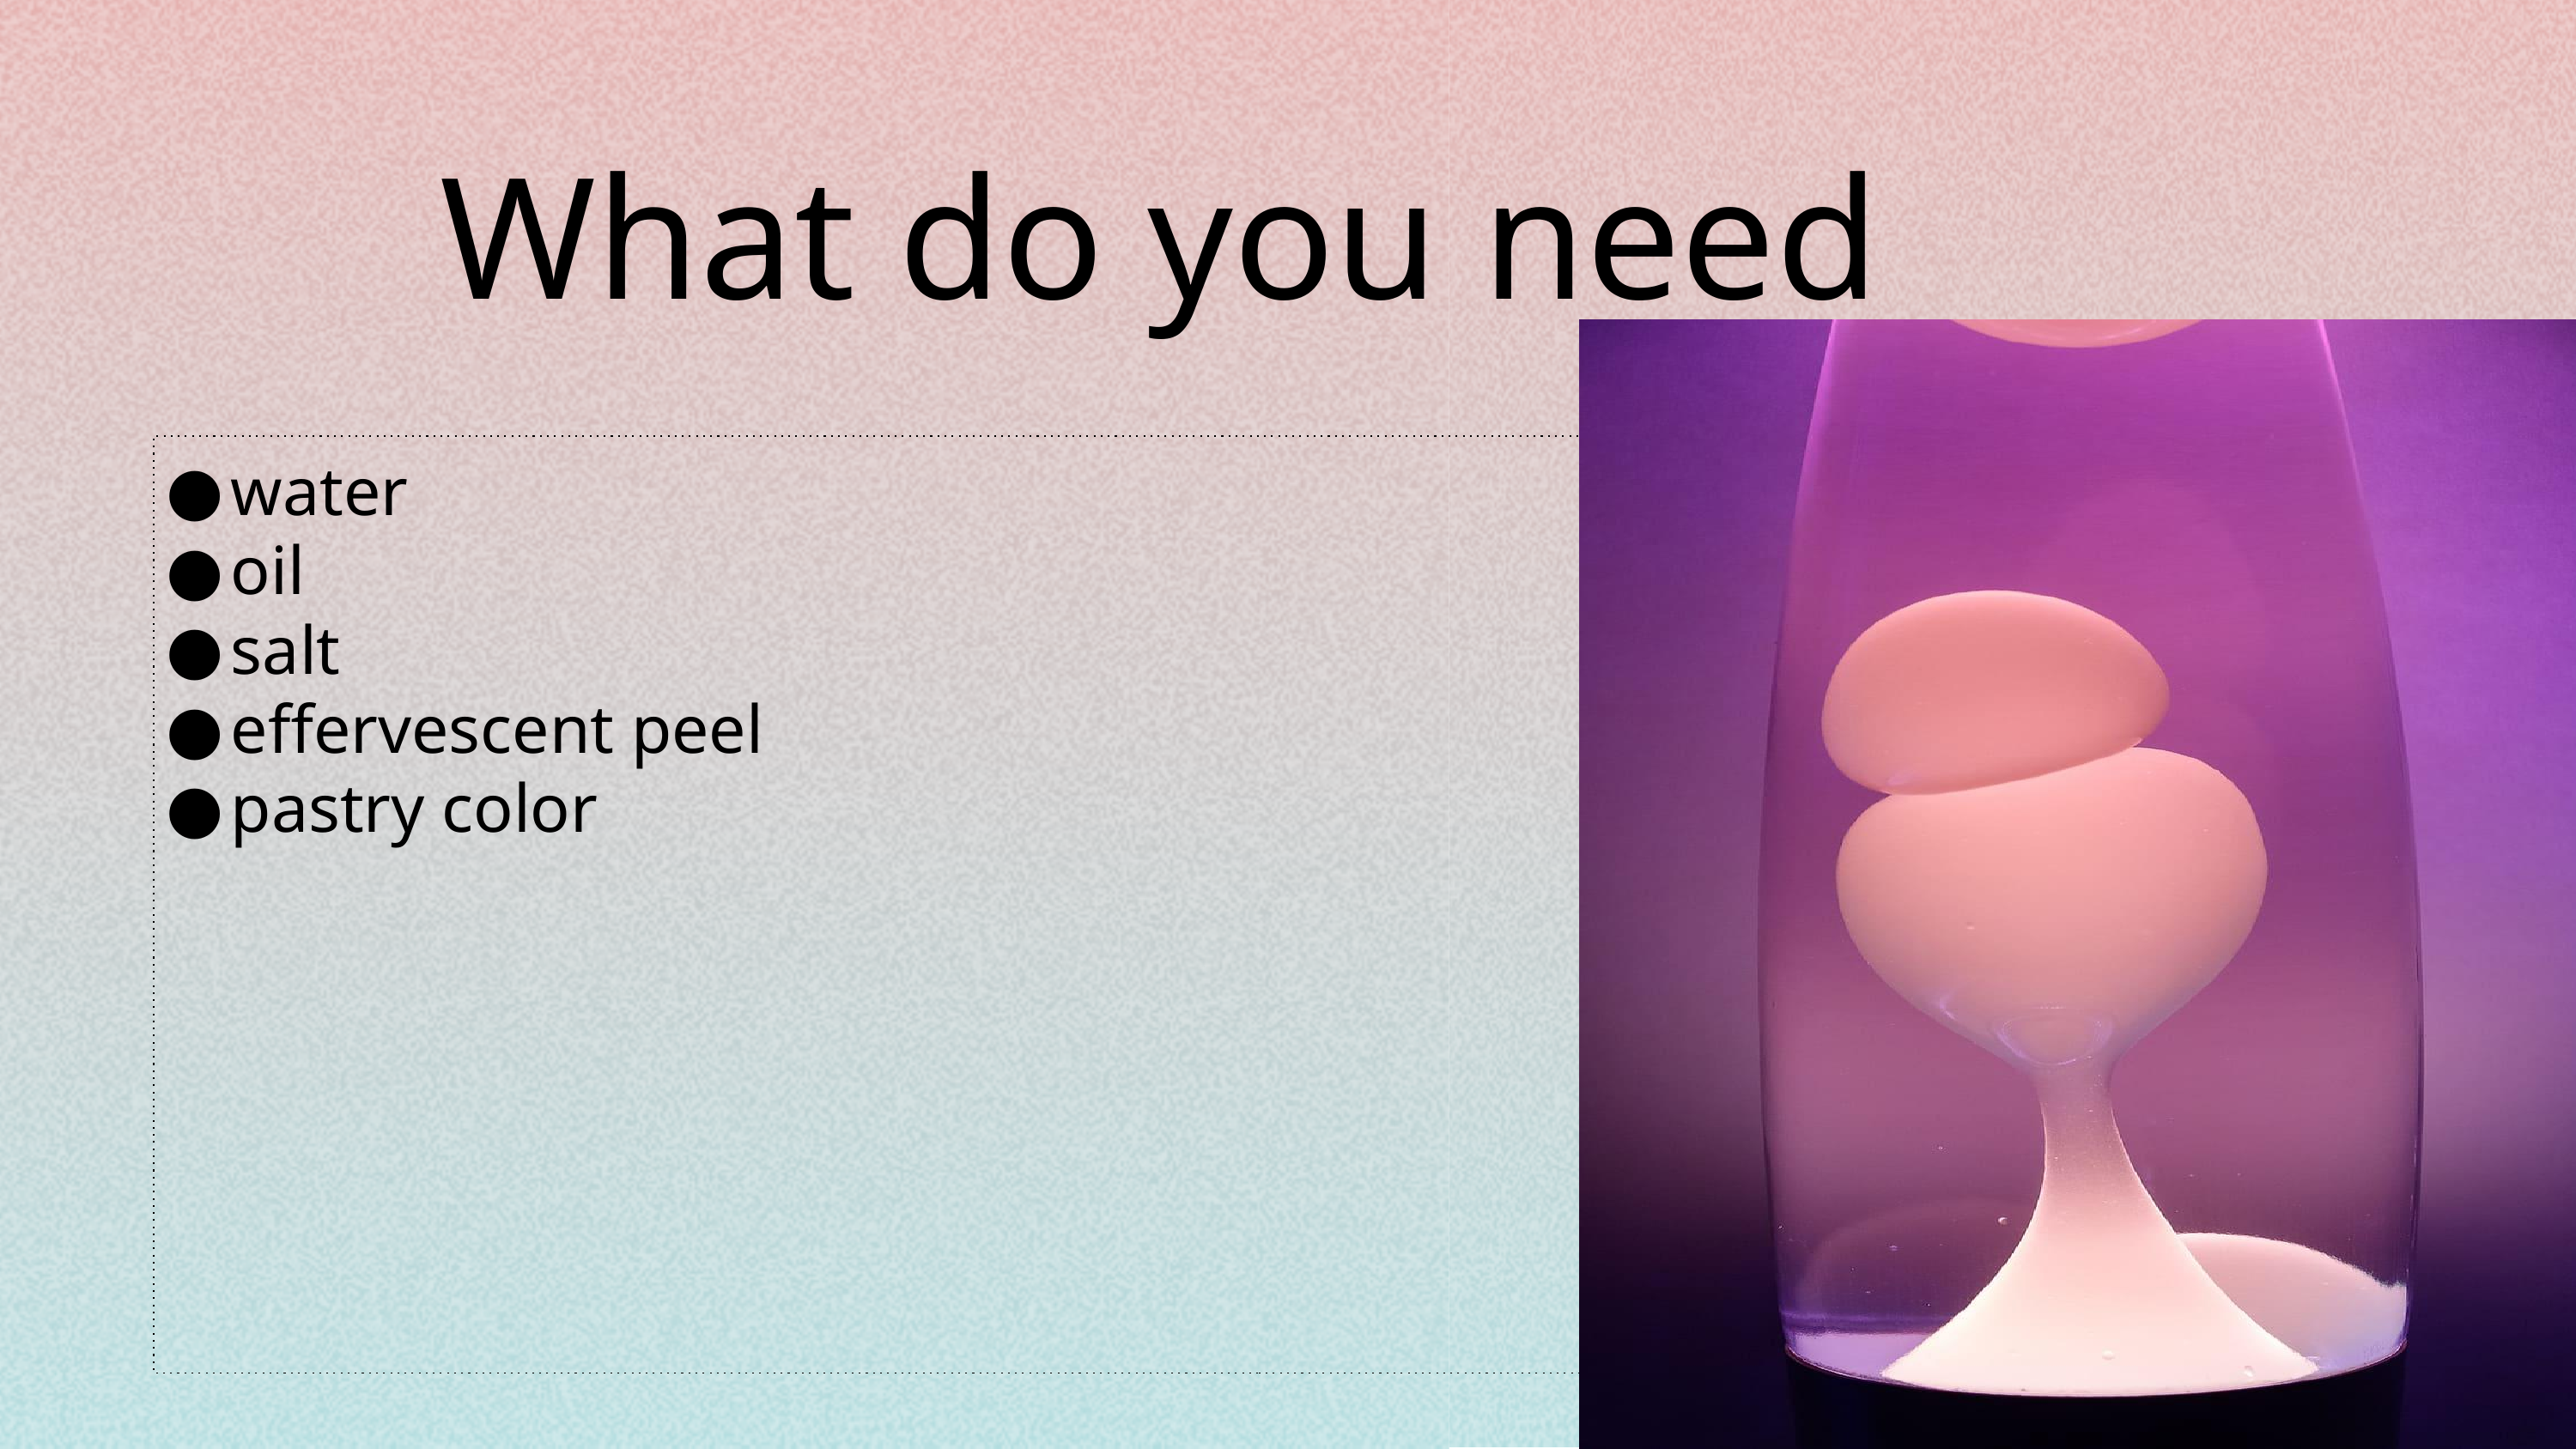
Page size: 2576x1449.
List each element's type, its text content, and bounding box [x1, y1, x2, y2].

text_box water oil salt effervescent peel pastry color [154, 435, 1579, 1373]
text_box What do you need [427, 141, 2202, 435]
picture [0, 0, 2576, 1449]
